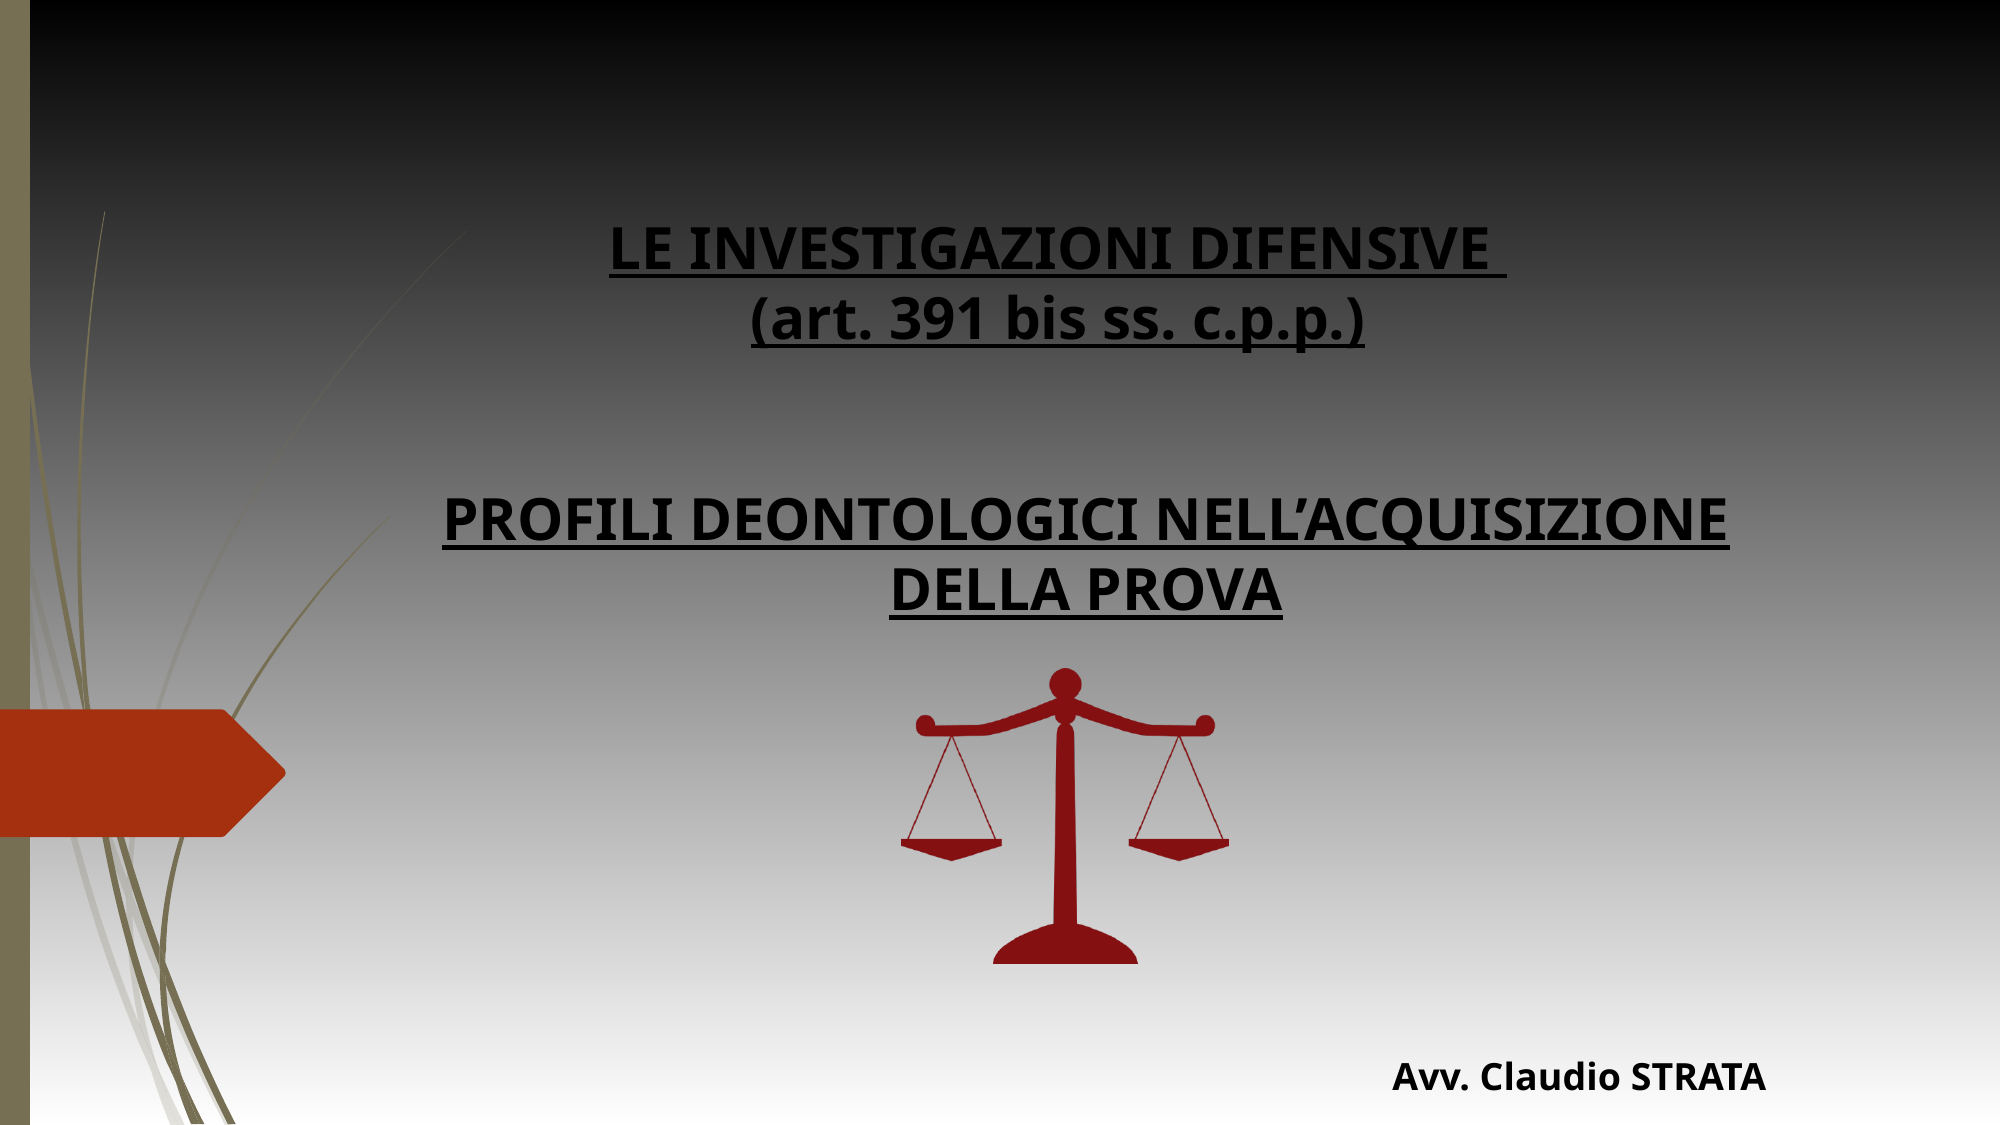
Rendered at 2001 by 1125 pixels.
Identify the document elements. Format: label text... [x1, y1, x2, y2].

title LE INVESTIGAZIONI DIFENSIVE (art. 391 bis ss. c.p.p.) [416, 118, 1699, 429]
picture [901, 668, 1229, 964]
subtitle PROFILI DEONTOLOGICI NELL’ACQUISIZIONE DELLA PROVA [361, 474, 1811, 575]
text_box Avv. Claudio STRATA [1377, 1045, 1972, 1106]
